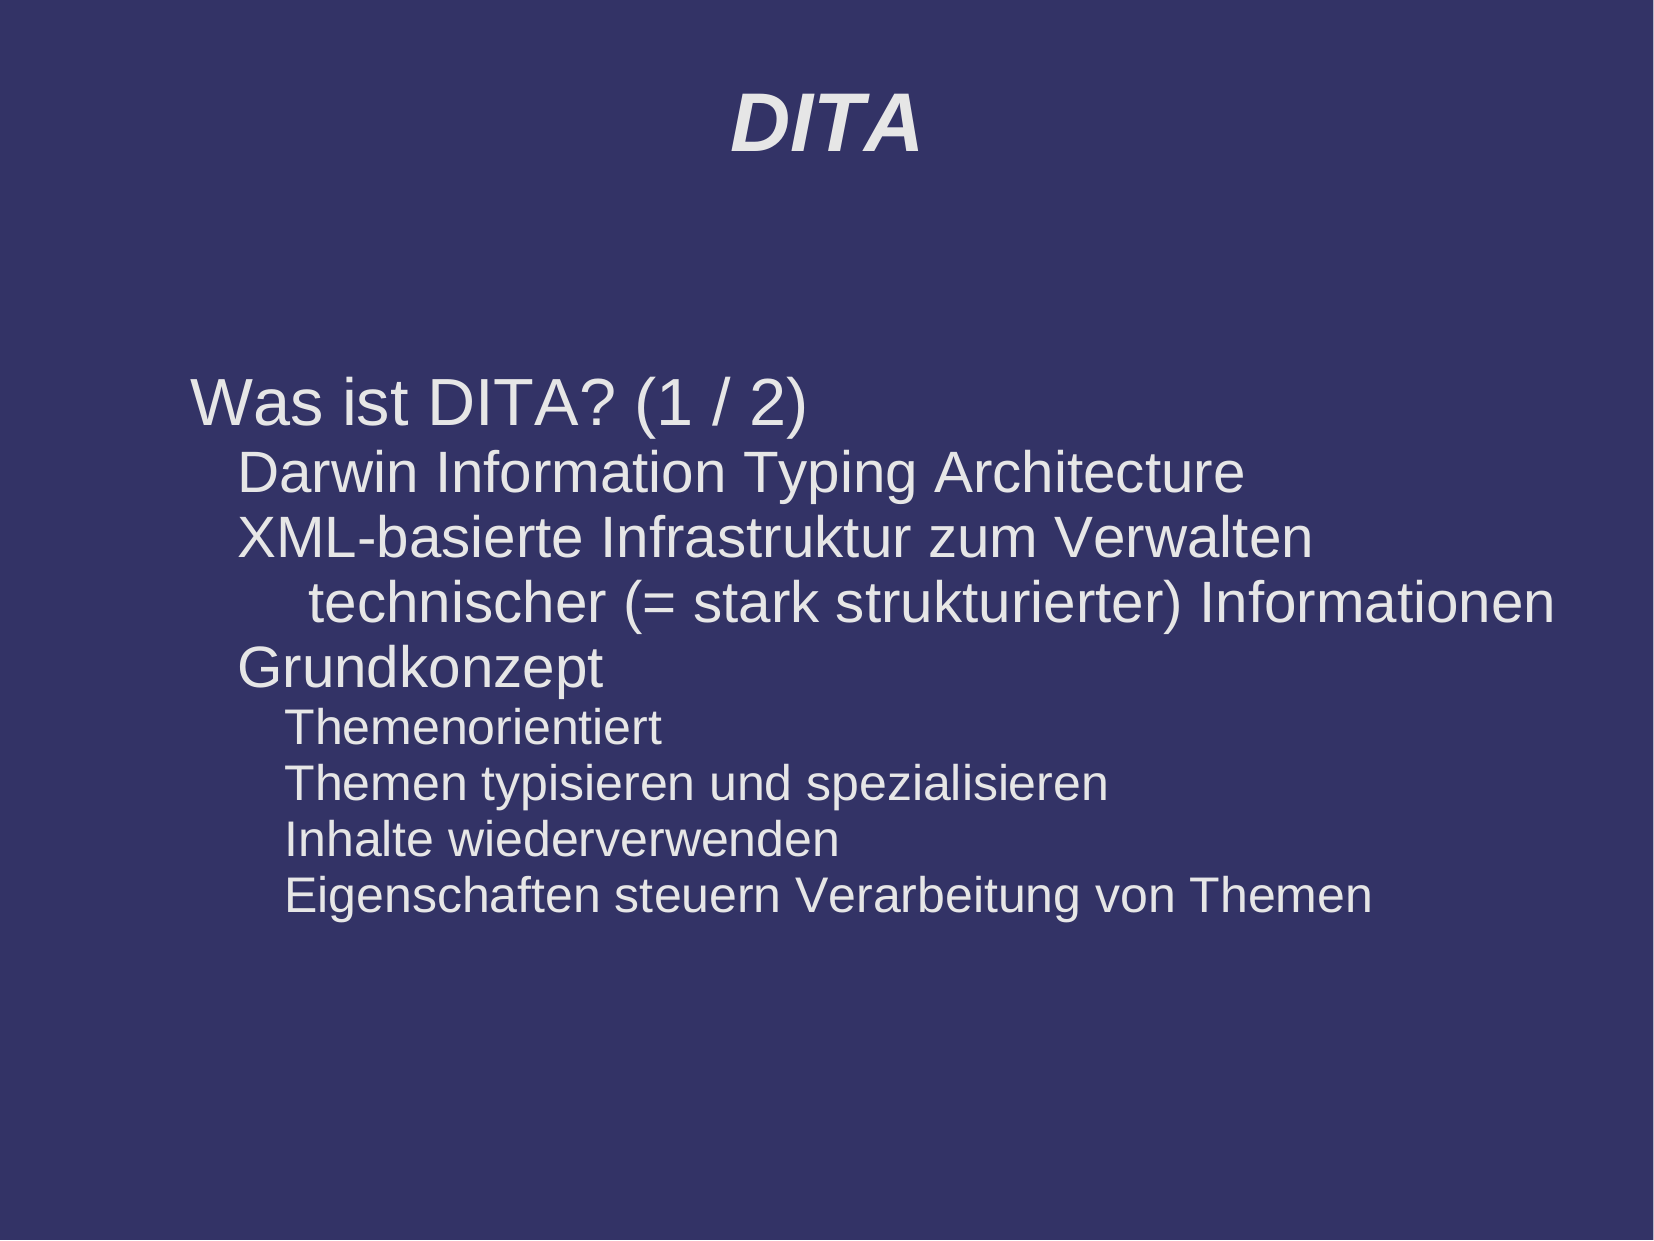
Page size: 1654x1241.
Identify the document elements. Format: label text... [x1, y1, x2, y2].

title DITA [121, 19, 1534, 227]
list Was ist DITA? (1 / 2) Darwin Information Typing Architecture XML-basierte Infrastruktur zum Verwalten technischer (= stark strukturierter) Informationen Grundkonzept Themenorientiert Themen typisieren und spezialisieren Inhalte wiederverwenden Eigenschaften steuern Verarbeitung von Themen [178, 364, 1570, 1147]
